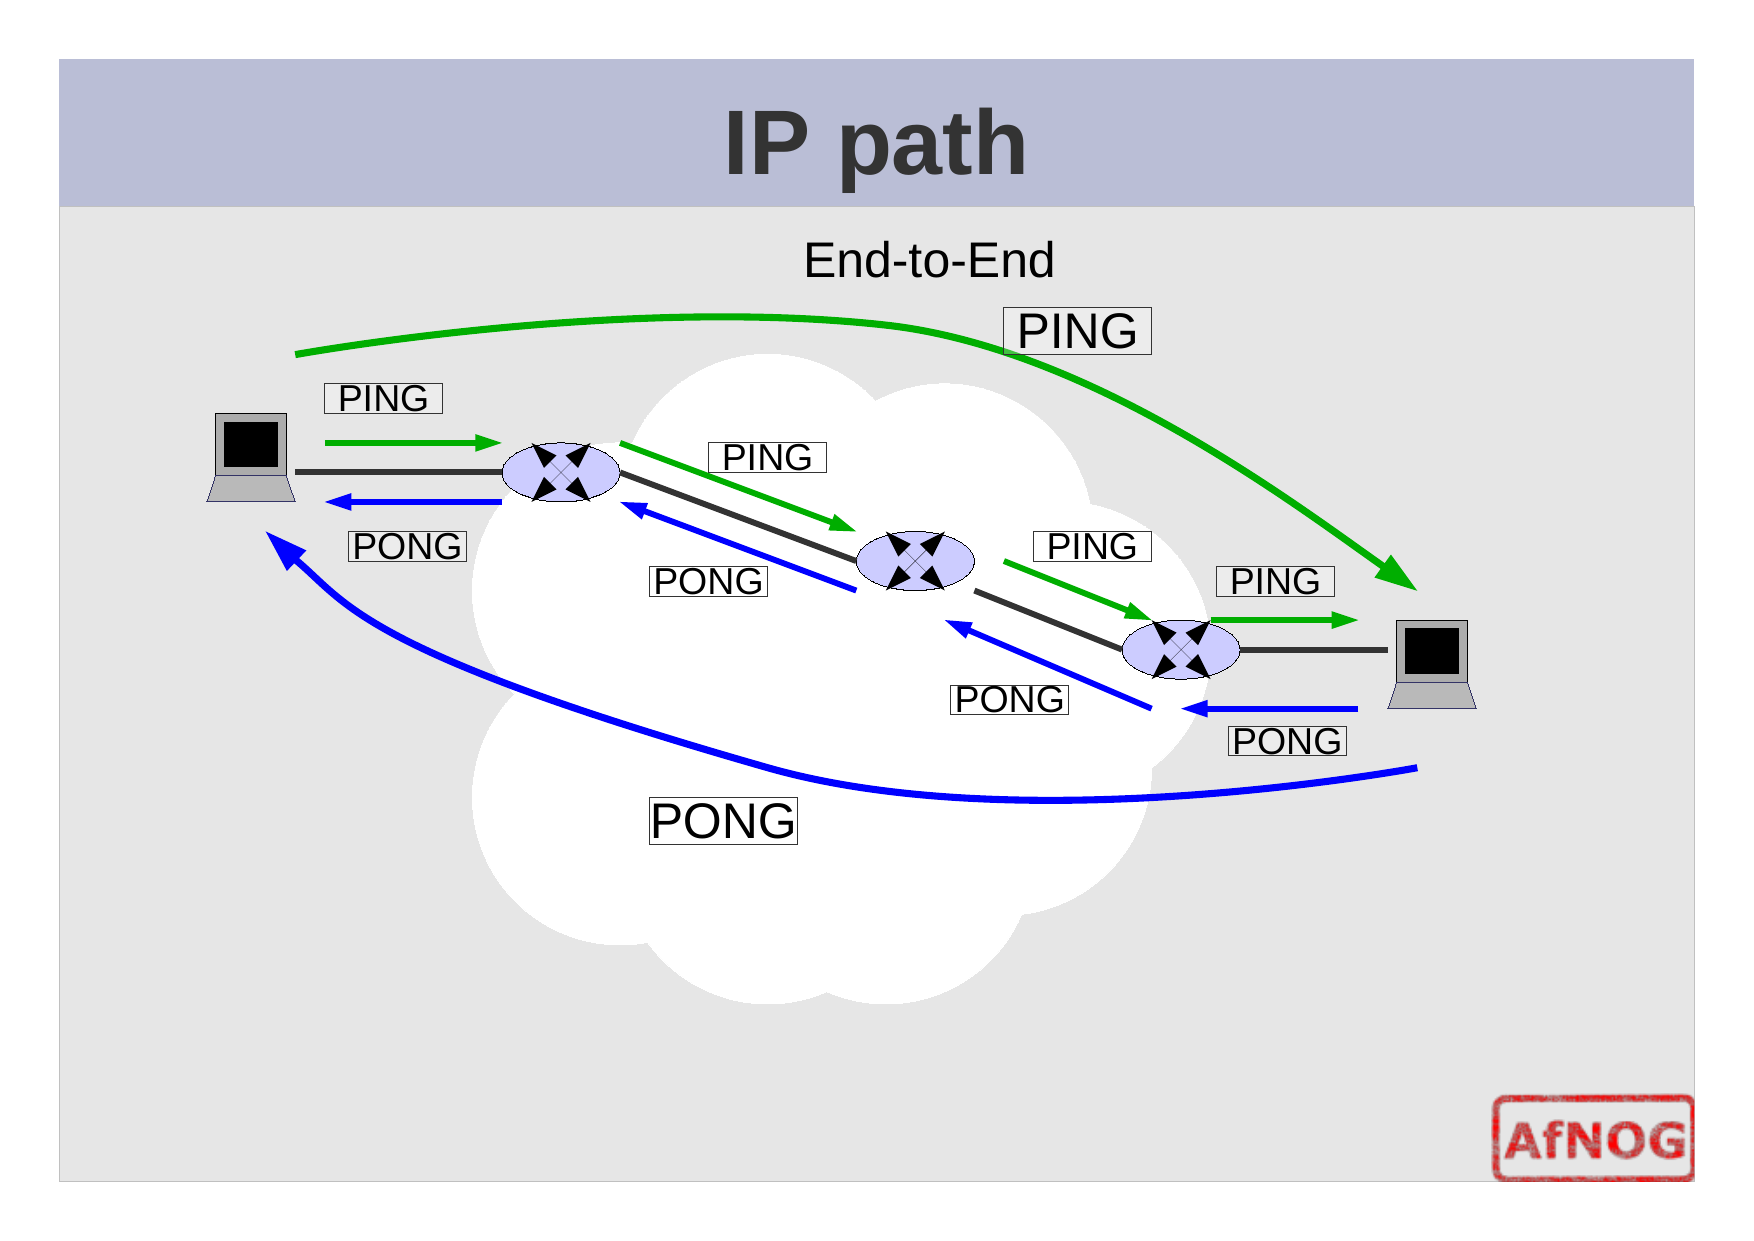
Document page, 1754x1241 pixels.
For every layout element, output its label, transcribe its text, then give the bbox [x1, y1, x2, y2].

text_box End-to-End [797, 225, 1063, 296]
picture [1490, 1092, 1695, 1182]
text_box PING [708, 442, 827, 473]
title IP path [59, 48, 1695, 237]
text_box PING [1033, 531, 1152, 562]
text_box [206, 413, 296, 502]
text_box [1387, 620, 1477, 709]
text_box PONG [649, 797, 798, 845]
text_box PONG [649, 566, 768, 597]
text_box PONG [348, 531, 467, 562]
text_box PONG [950, 685, 1069, 715]
text_box PING [1216, 566, 1335, 597]
text_box [1182, 623, 1240, 676]
text_box PONG [1228, 726, 1347, 756]
text_box [538, 442, 584, 471]
text_box PING [1003, 307, 1152, 355]
text_box PING [324, 383, 443, 414]
text_box [472, 354, 1208, 1004]
